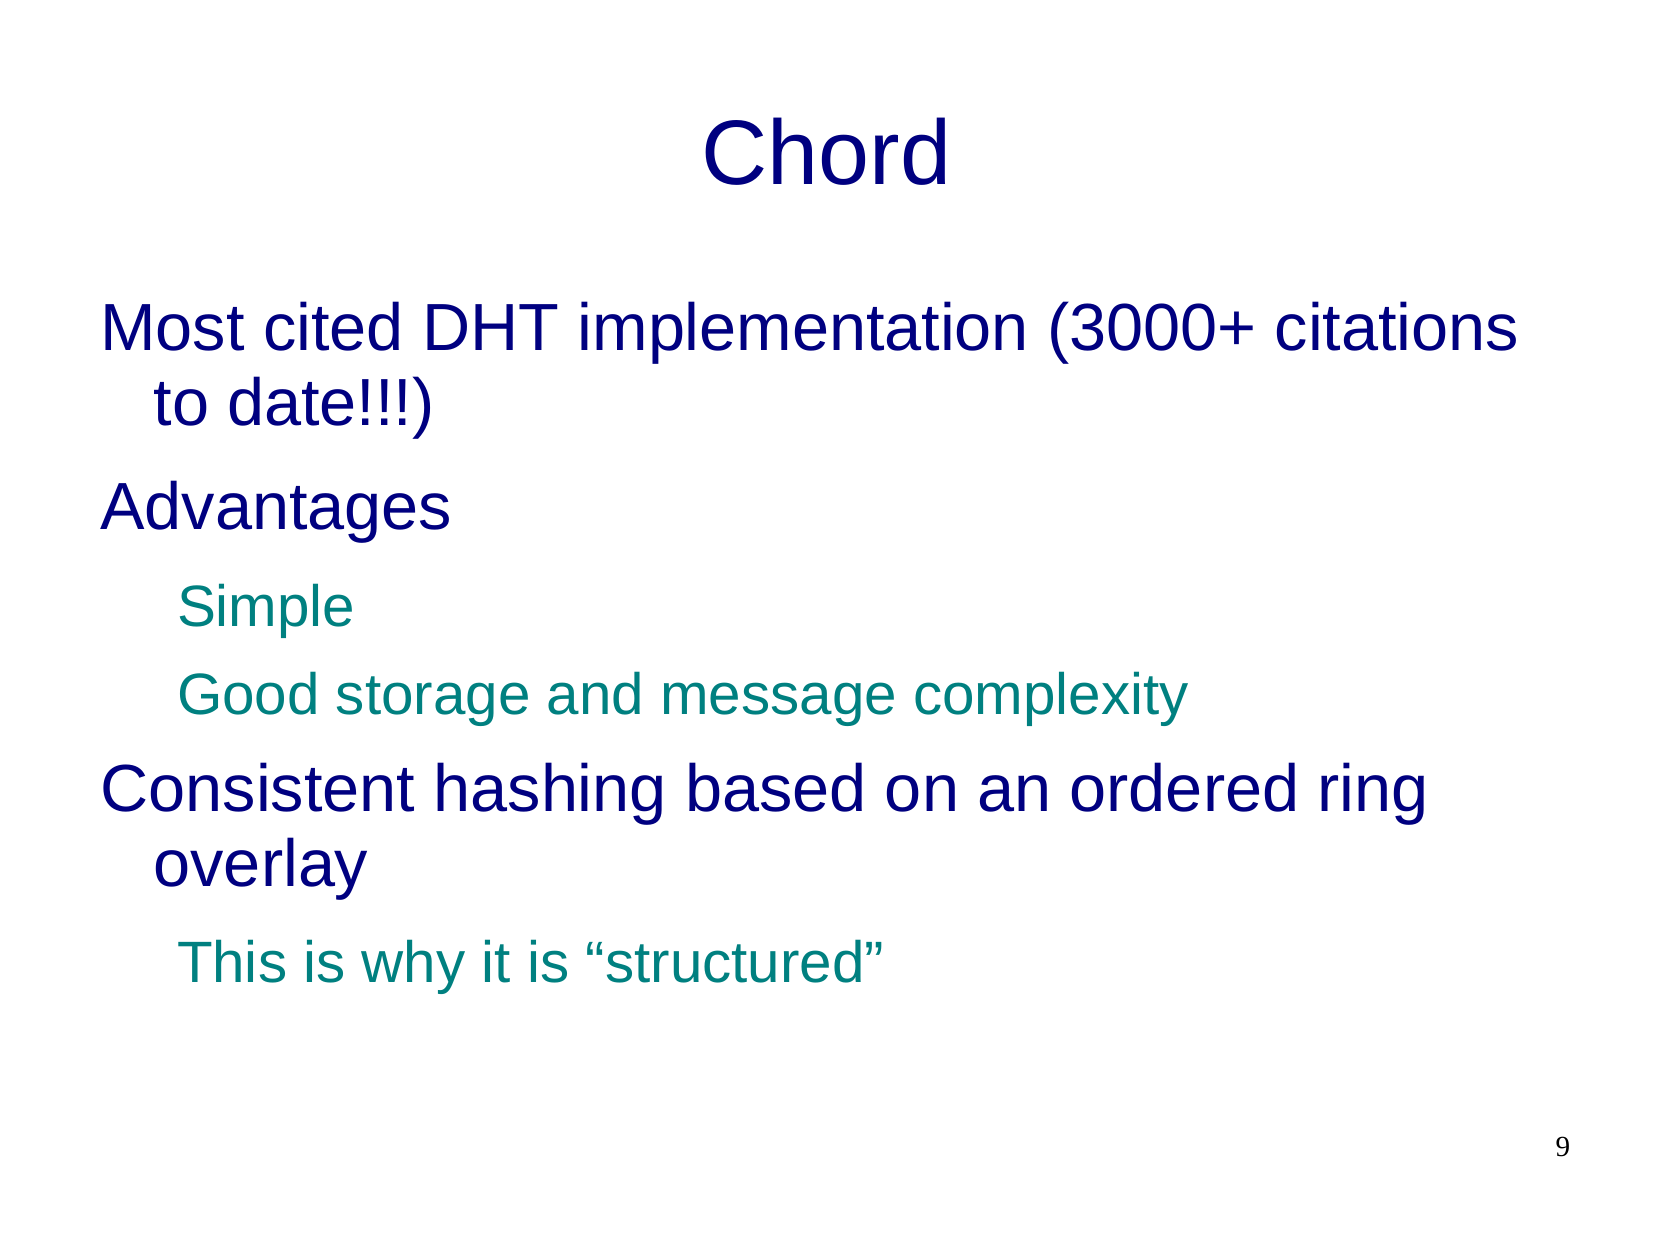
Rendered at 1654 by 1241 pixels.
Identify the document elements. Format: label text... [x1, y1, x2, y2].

list Most cited DHT implementation (3000+ citations to date!!!) Advantages Simple Good storage and message complexity Consistent hashing based on an ordered ring overlay This is why it is “structured” [82, 290, 1571, 1109]
title Chord [82, 49, 1571, 257]
